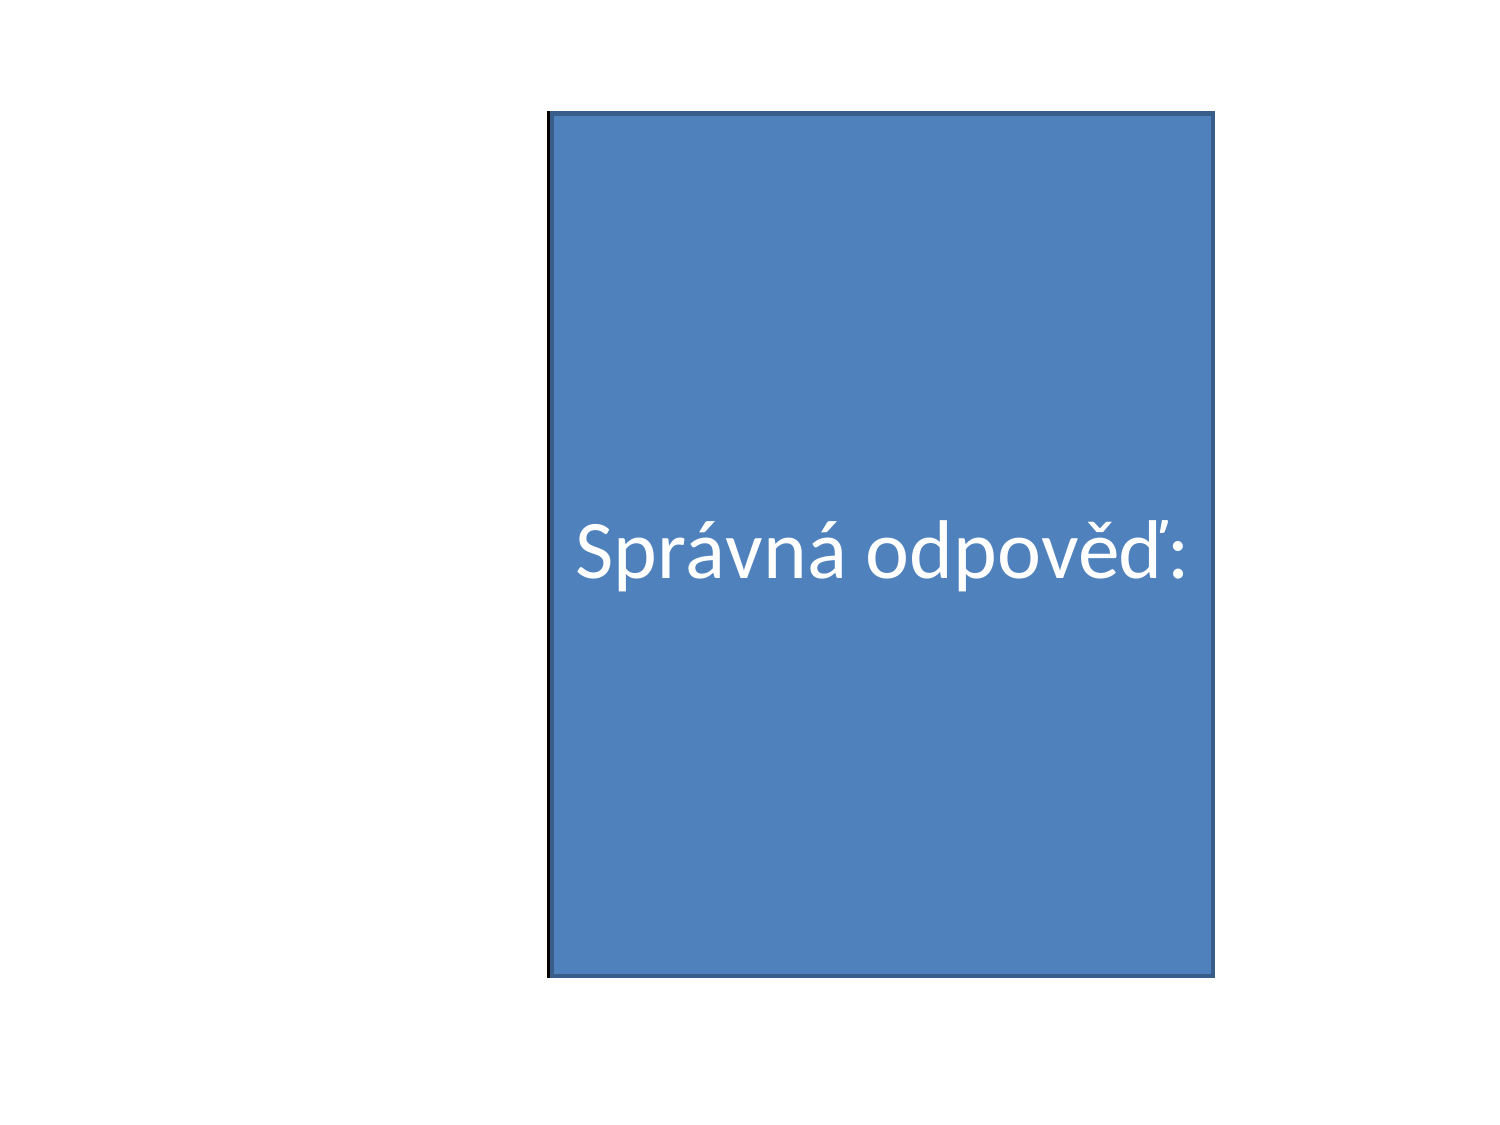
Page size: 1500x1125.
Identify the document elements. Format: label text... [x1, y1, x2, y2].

text_box Správná odpověď: [551, 113, 1214, 977]
